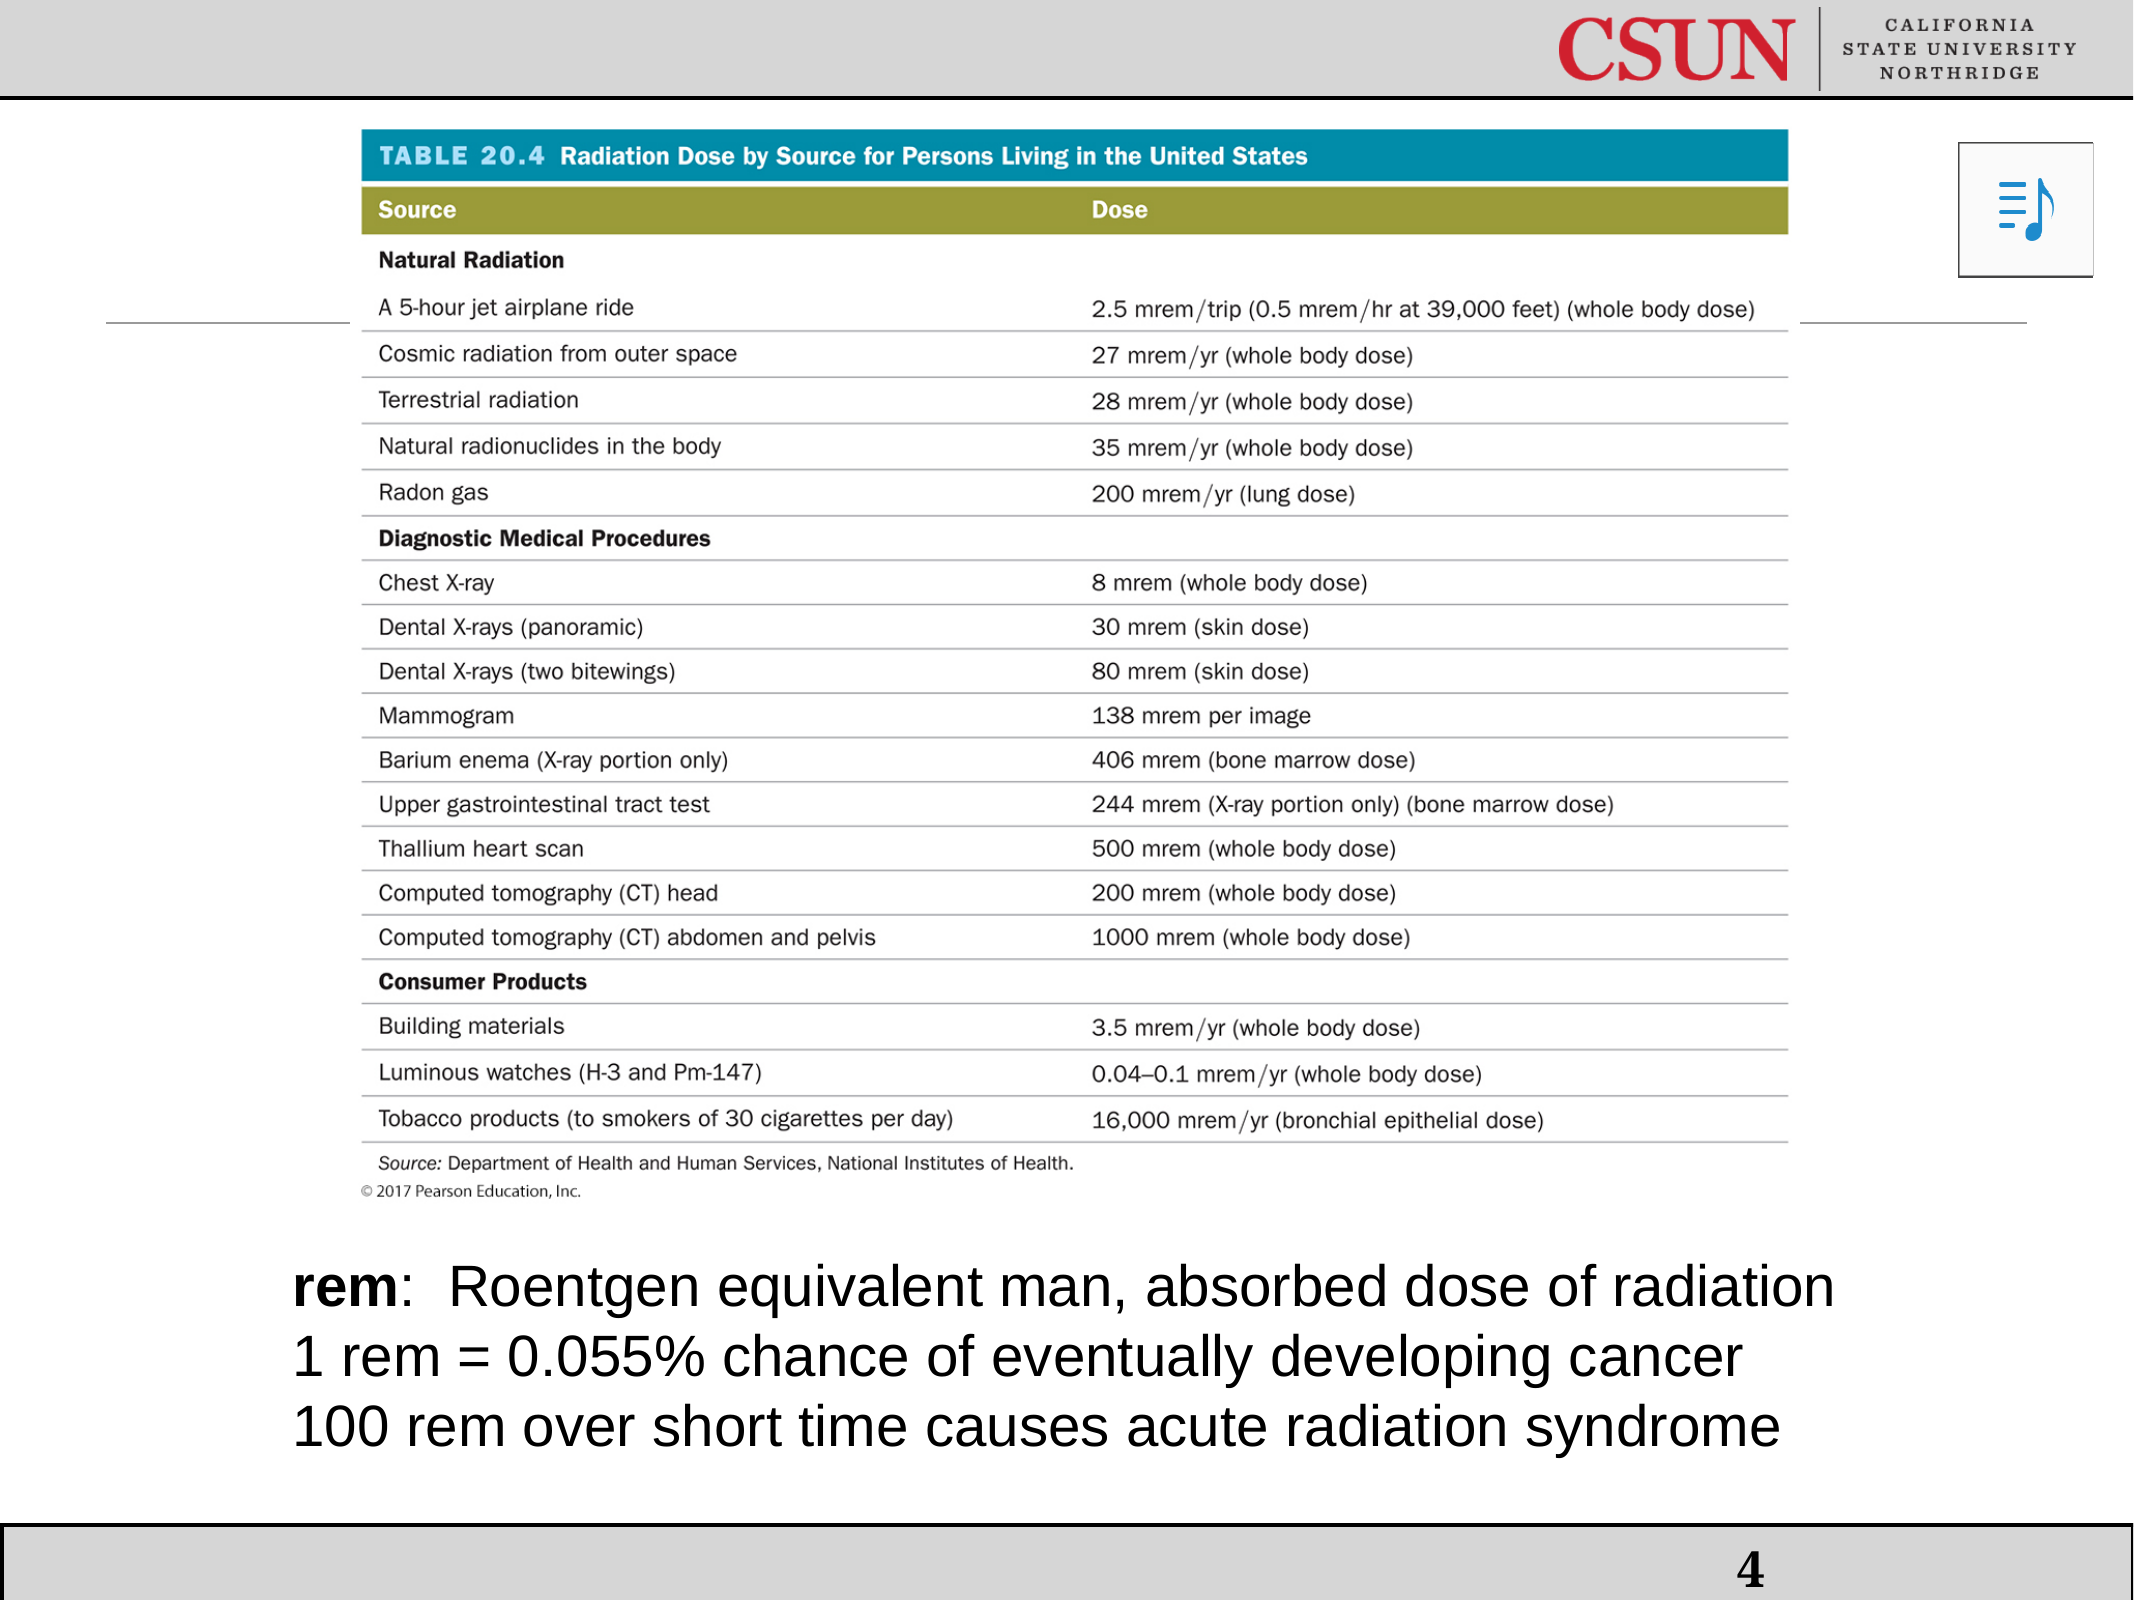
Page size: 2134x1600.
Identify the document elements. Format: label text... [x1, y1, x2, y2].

picture [350, 118, 1800, 1207]
text_box [1957, 141, 2095, 279]
text_box rem: Roentgen equivalent man, absorbed dose of radiation 1 rem = 0.055% chance of eventually developing cancer 100 rem over short time causes acute radiation syndrome [284, 1240, 1915, 1467]
picture [1559, 7, 2076, 91]
